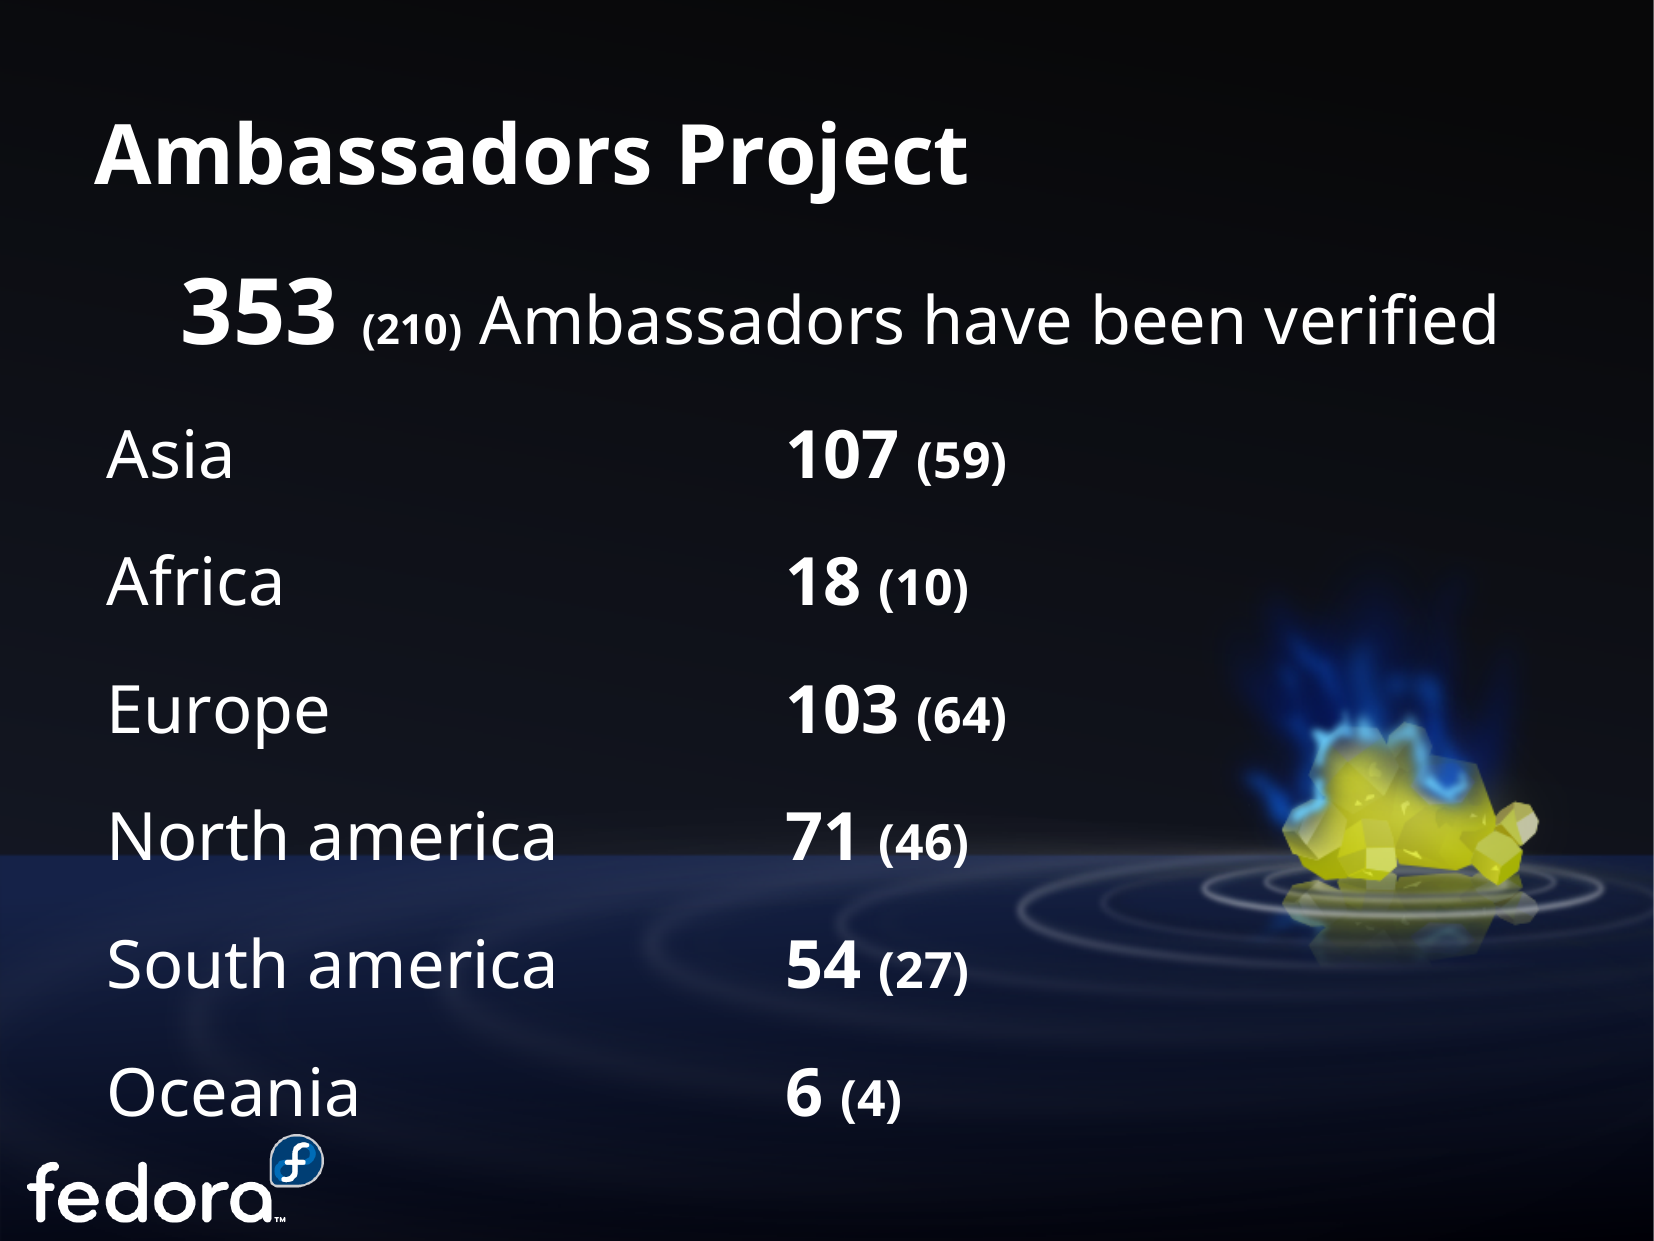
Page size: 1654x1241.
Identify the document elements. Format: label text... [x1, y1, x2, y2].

list 107 (59) 18 (10) 103 (64) 71 (46) 54 (27) 6 (4) [767, 399, 1417, 1123]
picture [0, 0, 1654, 1241]
list 353 (210) Ambassadors have been verified [59, 236, 1624, 414]
list Asia Africa Europe North america South america Oceania [89, 399, 739, 1123]
title Ambassadors Project [59, 95, 1624, 200]
